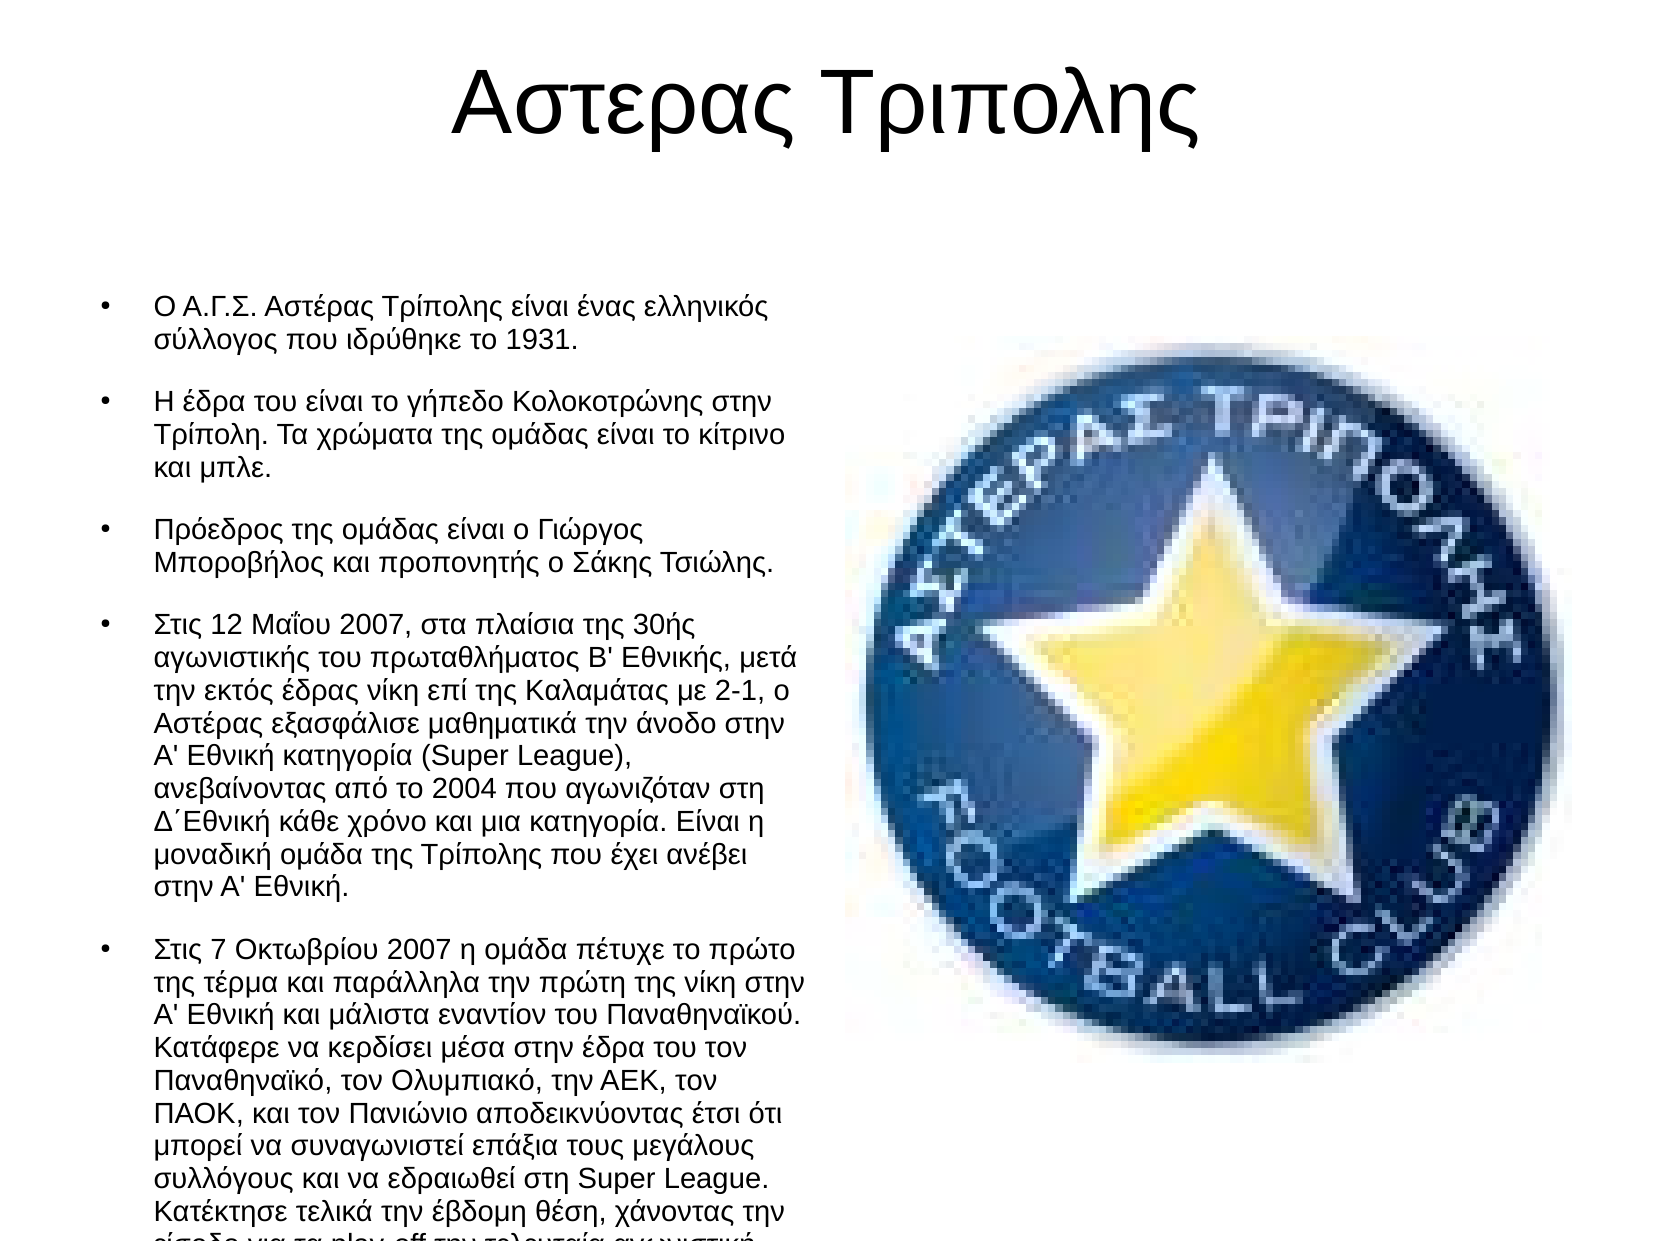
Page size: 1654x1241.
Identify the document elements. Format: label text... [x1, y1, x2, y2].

picture [845, 336, 1572, 1063]
title Αστερας Τριπολης [82, 50, 1571, 256]
list Ο Α.Γ.Σ. Αστέρας Τρίπολης είναι ένας ελληνικός σύλλογος που ιδρύθηκε το 1931. Η έδρα του είναι το γήπεδο Κολοκοτρώνης στην Τρίπολη. Τα χρώματα της ομάδας είναι το κίτρινο και μπλε. Πρόεδρος της ομάδας είναι ο Γιώργος Μποροβήλος και προπονητής ο Σάκης Τσιώλης. Στις 12 Μαΐου 2007, στα πλαίσια της 30ής αγωνιστικής του πρωταθλήματος Β' Εθνικής, μετά την εκτός έδρας νίκη επί της Καλαμάτας με 2-1, ο Αστέρας εξασφάλισε μαθηματικά την άνοδο στην Α' Εθνική κατηγορία (Super League), ανεβαίνοντας από το 2004 που αγωνιζόταν στη Δ΄Εθνική κάθε χρόνο και μια κατηγορία. Είναι η μοναδική ομάδα της Τρίπολης που έχει ανέβει στην Α' Εθνική. Στις 7 Οκτωβρίου 2007 η ομάδα πέτυχε το πρώτο της τέρμα και παράλληλα την πρώτη της νίκη στην Α' Εθνική και μάλιστα εναντίον του Παναθηναϊκού. Κατάφερε να κερδίσει μέσα στην έδρα του τον Παναθηναϊκό, τον Ολυμπιακό, την ΑΕΚ, τον ΠΑΟΚ, και τον Πανιώνιο αποδεικνύοντας έτσι ότι μπορεί να συναγωνιστεί επάξια τους μεγάλους συλλόγους και να εδραιωθεί στη Super League. Κατέκτησε τελικά την έβδομη θέση, χάνοντας την είσοδο για τα play-off την τελευταία αγωνιστική. [82, 290, 809, 1221]
